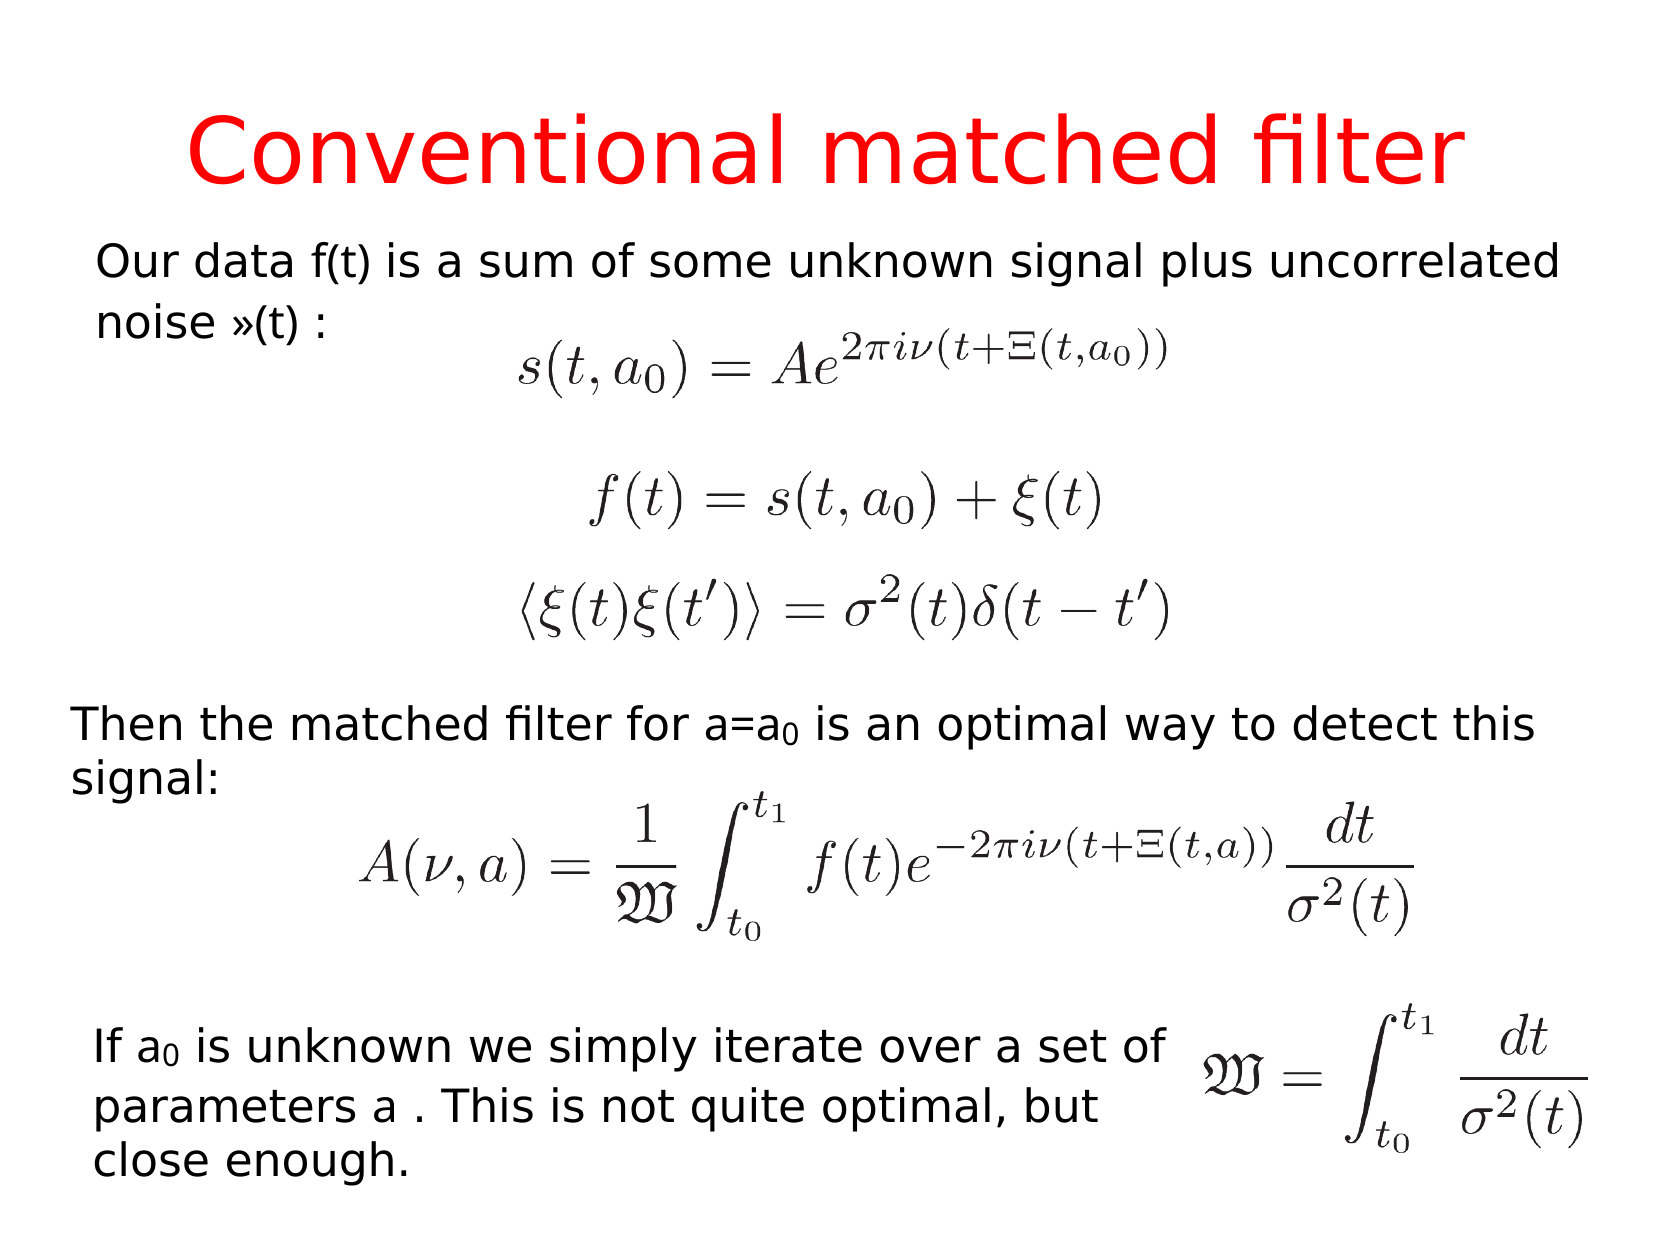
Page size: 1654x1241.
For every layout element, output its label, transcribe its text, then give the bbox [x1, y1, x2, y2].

picture [511, 320, 1177, 403]
title Conventional matched filter [82, 49, 1571, 221]
text_box If a0 is unknown we simply iterate over a set of parameters a . This is not quite optimal, but close enough. [77, 1005, 1193, 1180]
picture [352, 806, 1420, 948]
text_box Our data f(t) is a sum of some unknown signal plus uncorrelated noise »(t) : [80, 221, 1642, 344]
picture [1198, 996, 1590, 1160]
text_box Then the matched filter for a=a0 is an optimal way to detect this signal: [55, 684, 1630, 806]
picture [505, 569, 1177, 645]
picture [576, 464, 1113, 534]
